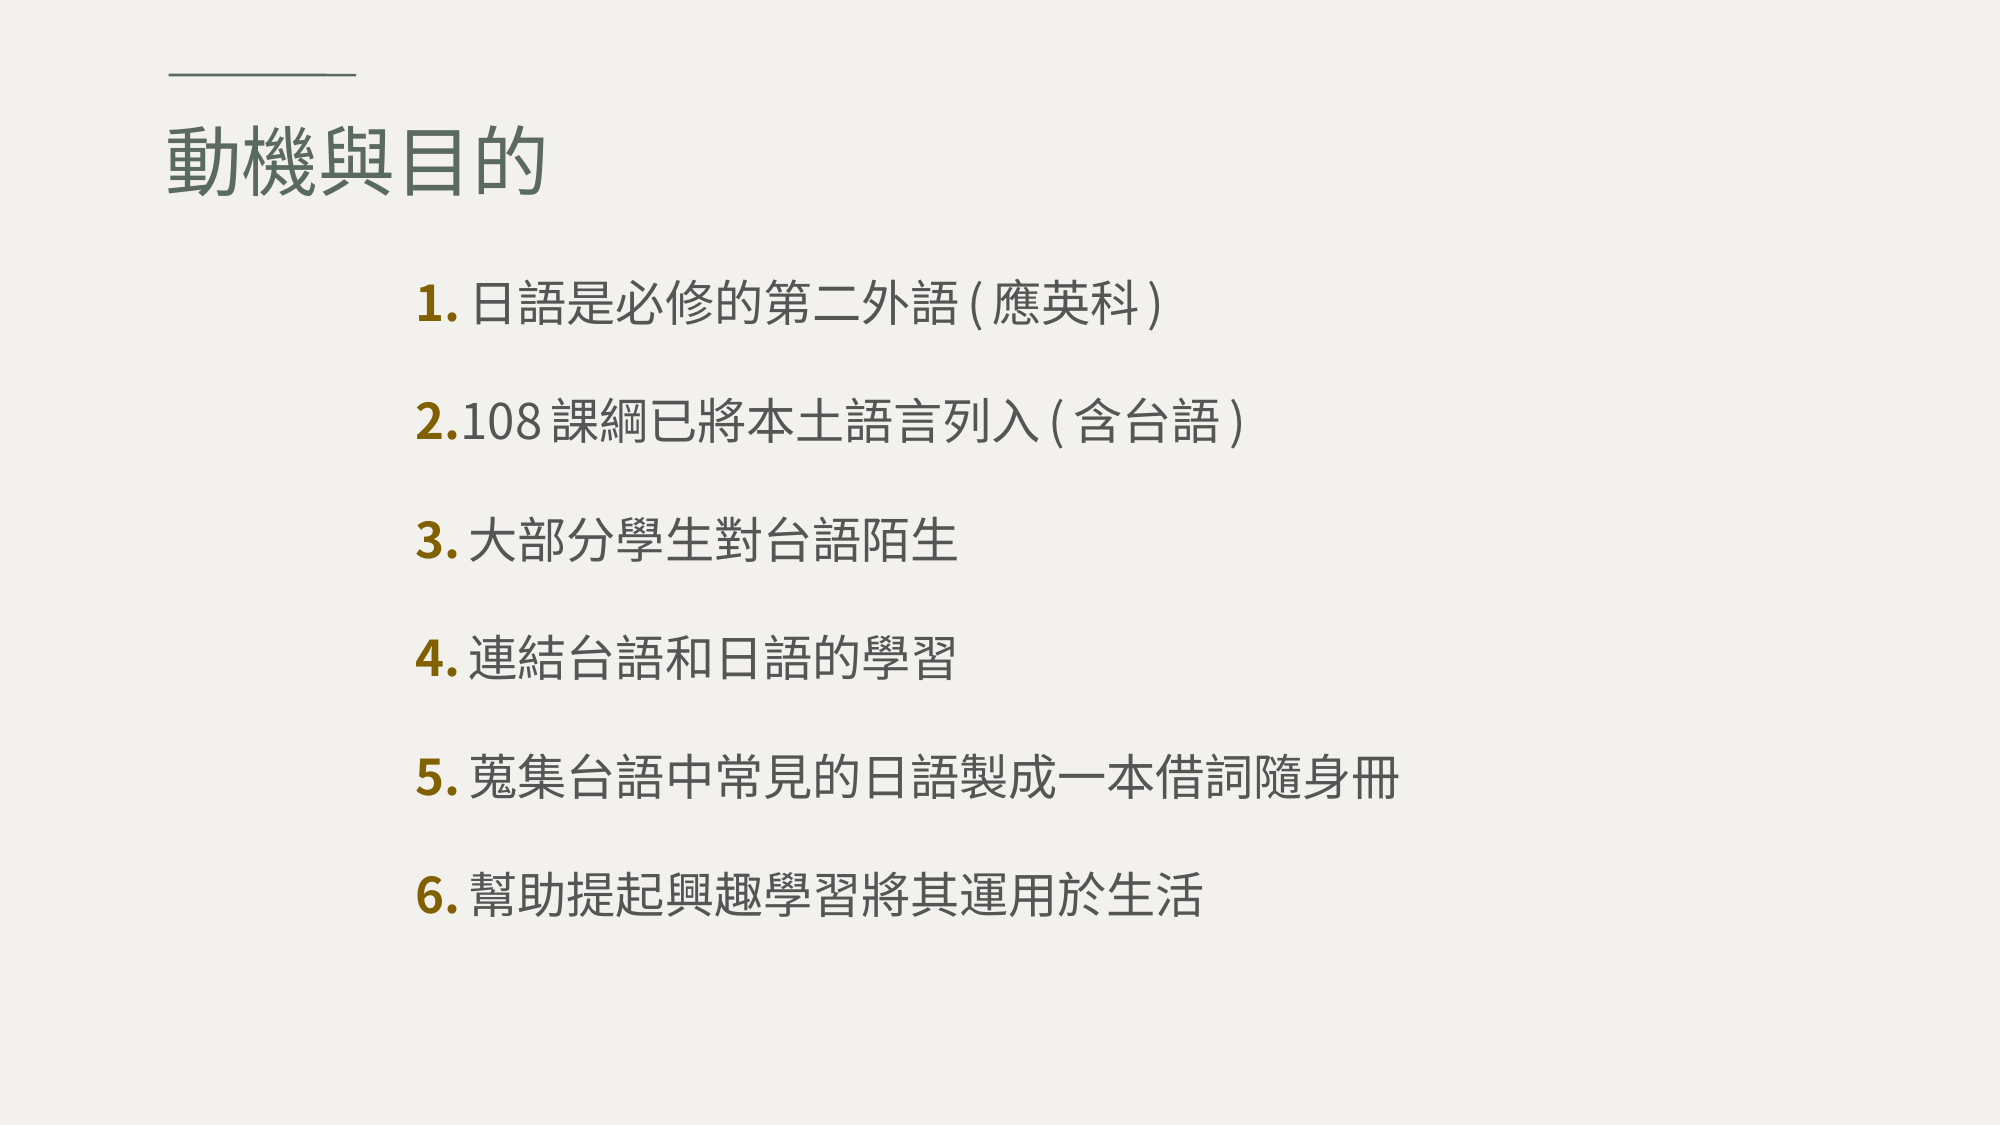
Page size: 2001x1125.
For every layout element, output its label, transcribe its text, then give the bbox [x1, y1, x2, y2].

list 1.日語是必修的第二外語(應英科) 2.108課綱已將本土語言列入(含台語) 3.大部分學生對台語陌生 4.連結台語和日語的學習 5.蒐集台語中常見的日語製成一本借詞隨身冊 6.幫助提起興趣學習將其運用於生活 [400, 221, 1729, 940]
title 動機與目的 [150, 93, 1000, 222]
